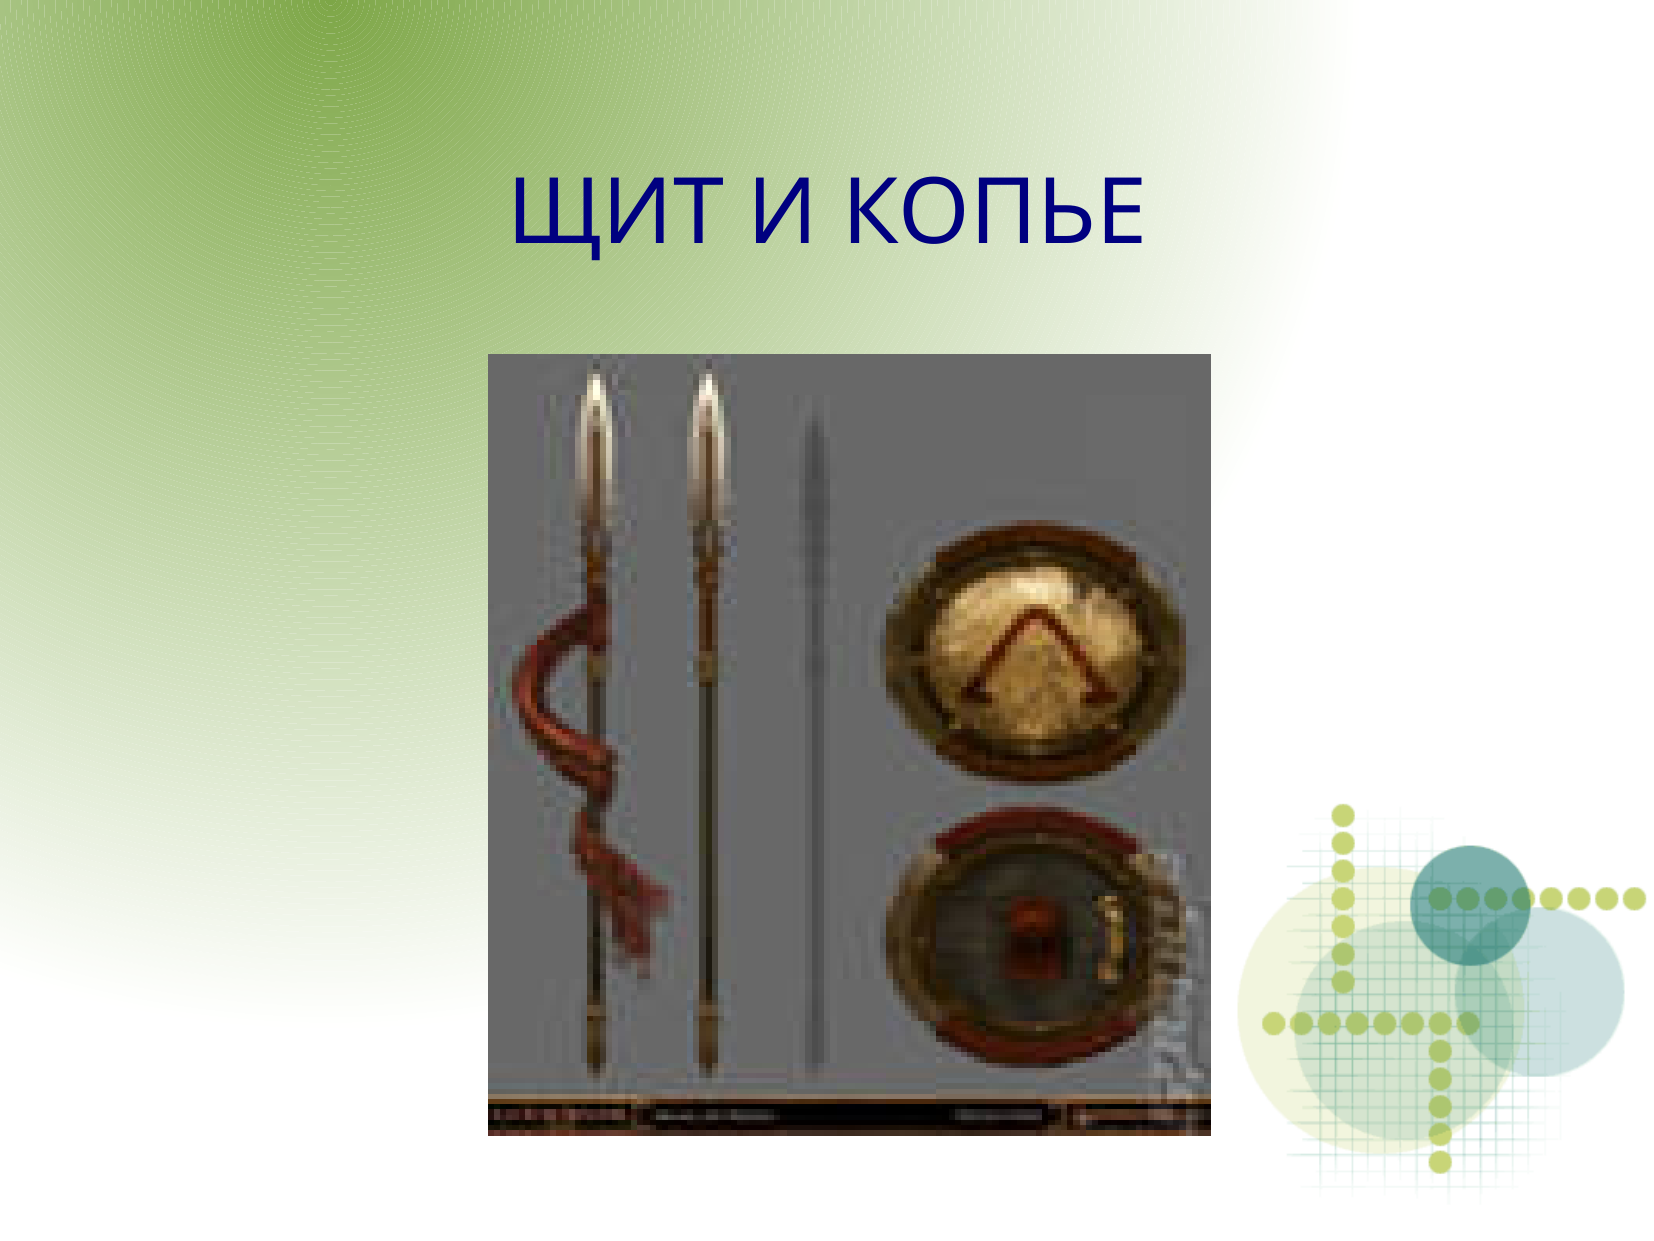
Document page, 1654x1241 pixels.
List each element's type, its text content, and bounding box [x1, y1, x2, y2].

picture [488, 354, 1211, 1136]
title ЩИТ И КОПЬЕ [121, 110, 1534, 303]
